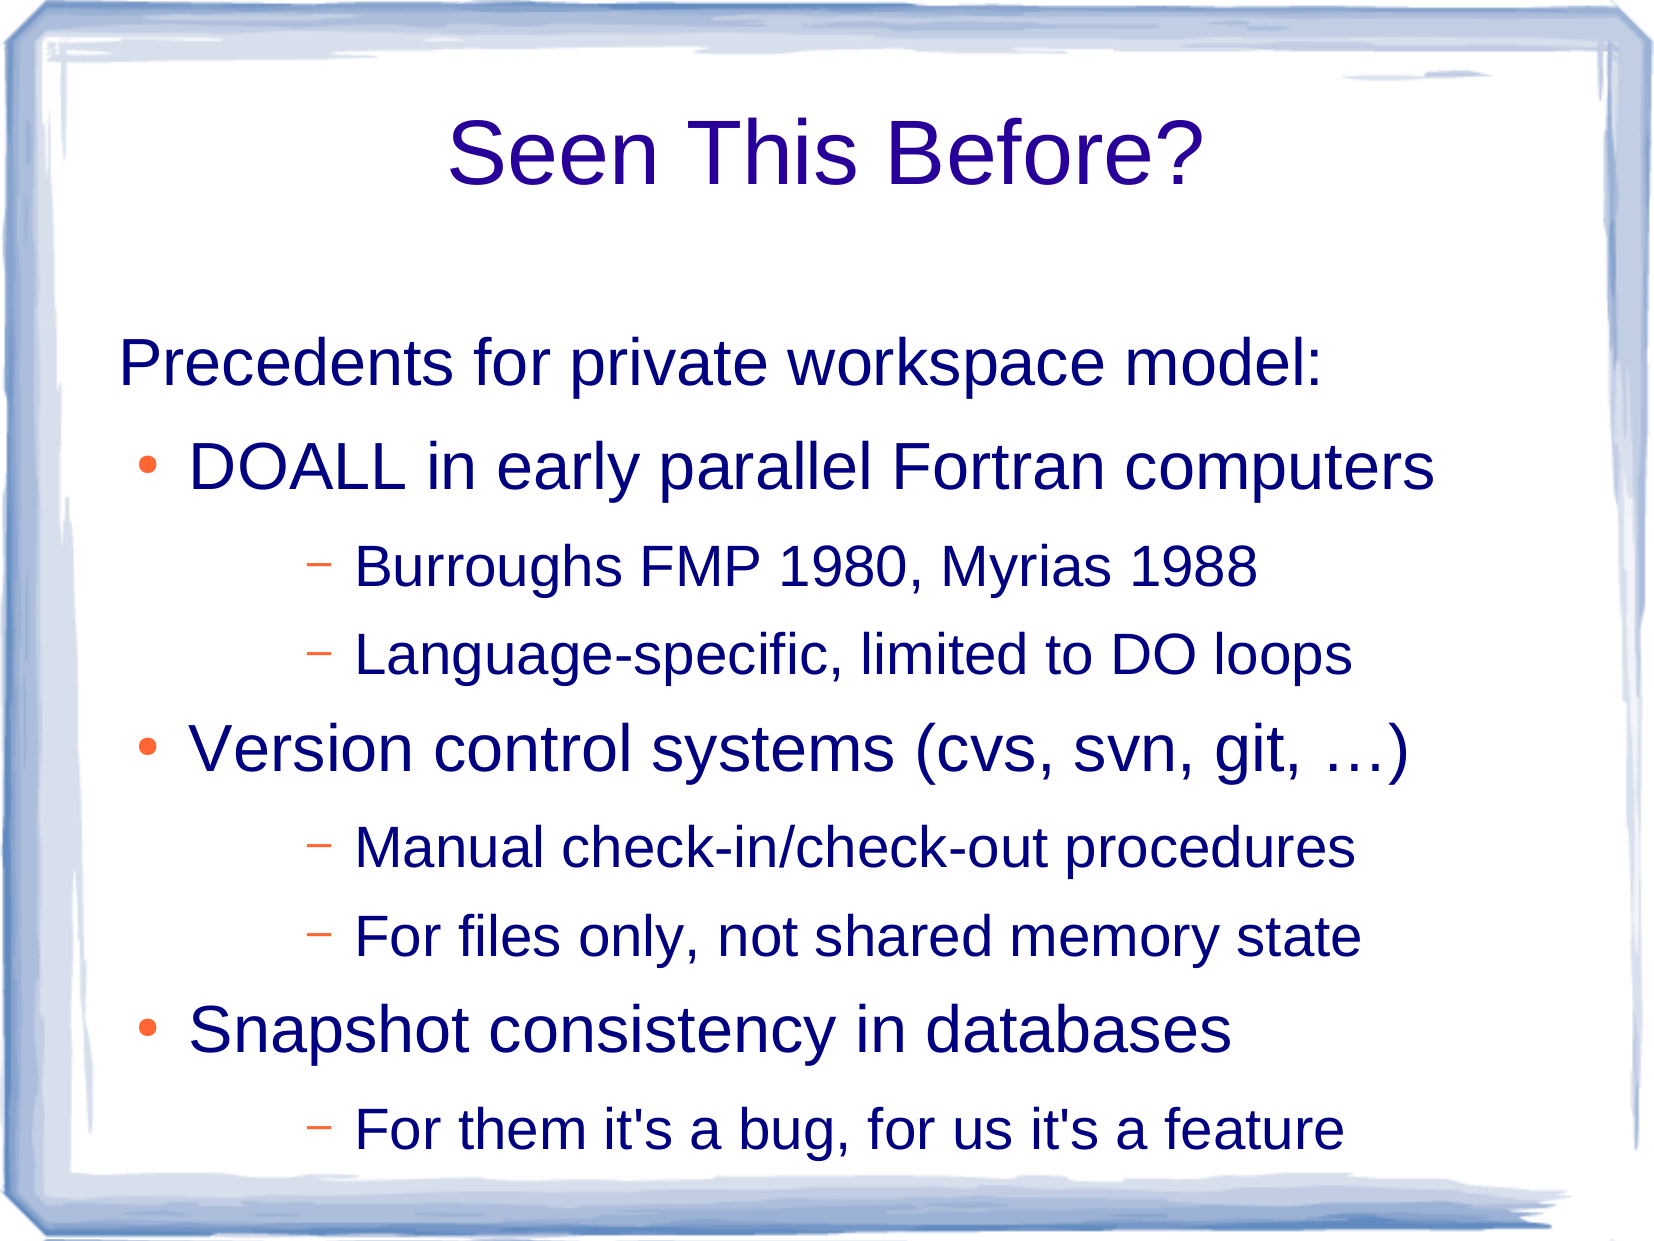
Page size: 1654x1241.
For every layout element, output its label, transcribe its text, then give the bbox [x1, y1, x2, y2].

picture [0, 0, 1654, 1241]
title Seen This Before? [82, 56, 1571, 250]
list Precedents for private workspace model: DOALL in early parallel Fortran computers Burroughs FMP 1980, Myrias 1988 Language-specific, limited to DO loops Version control systems (cvs, svn, git, …) Manual check-in/check-out procedures For files only, not shared memory state Snapshot consistency in databases For them it's a bug, for us it's a feature [118, 324, 1571, 1161]
